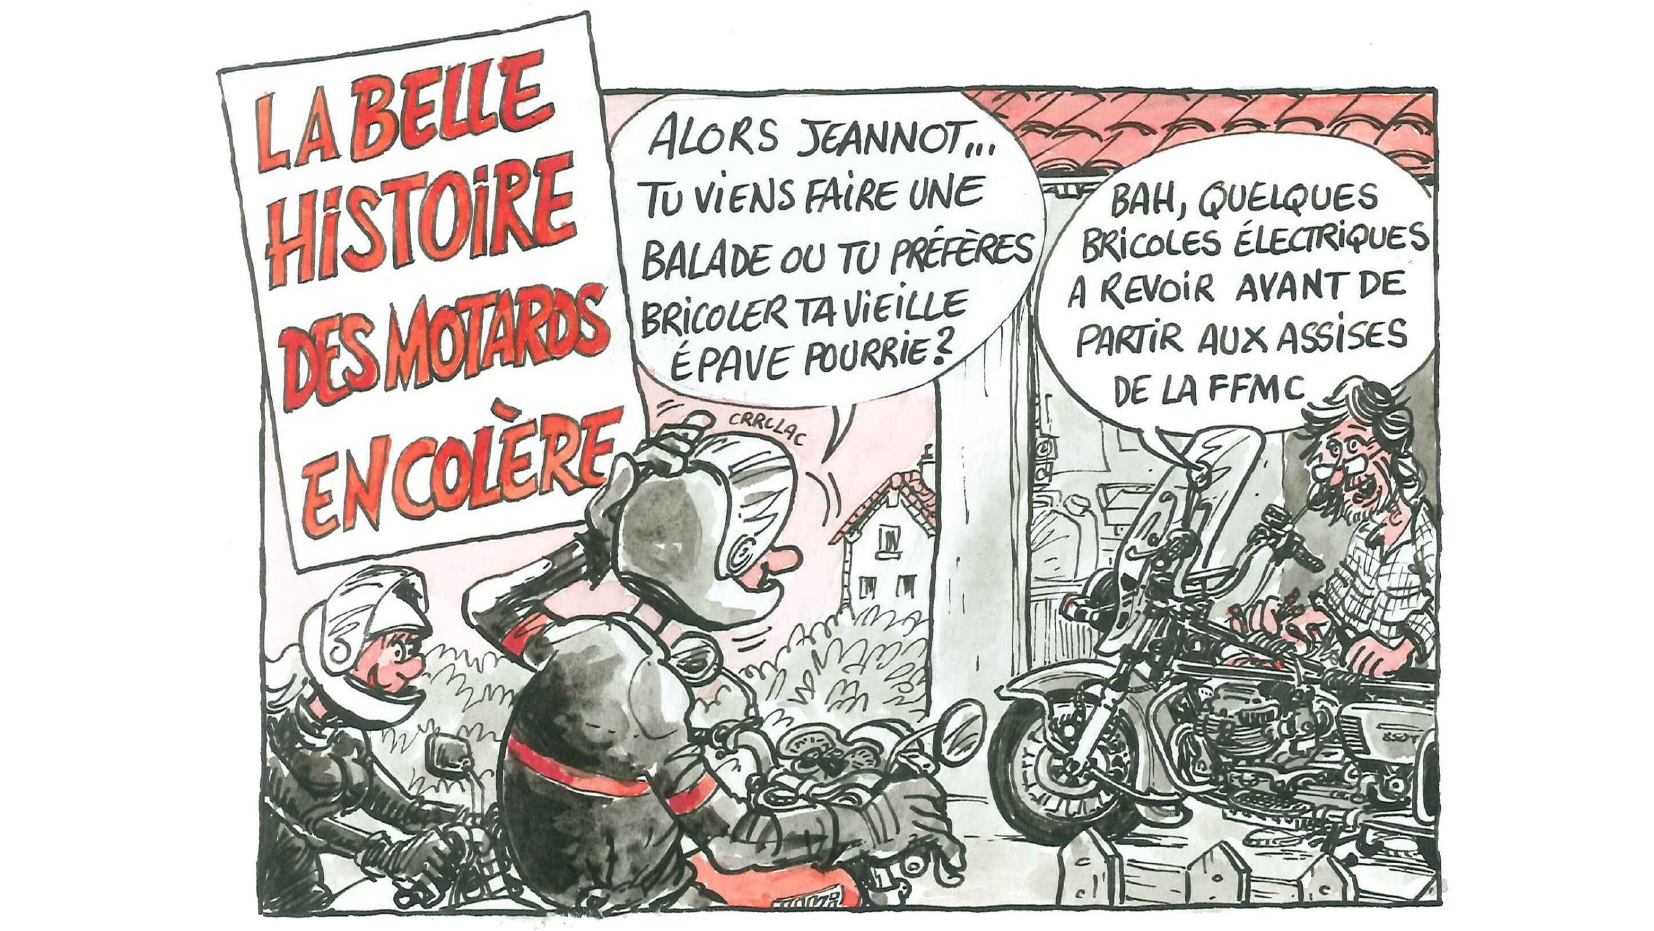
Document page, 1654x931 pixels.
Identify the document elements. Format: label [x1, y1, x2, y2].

picture [201, 1, 1457, 931]
